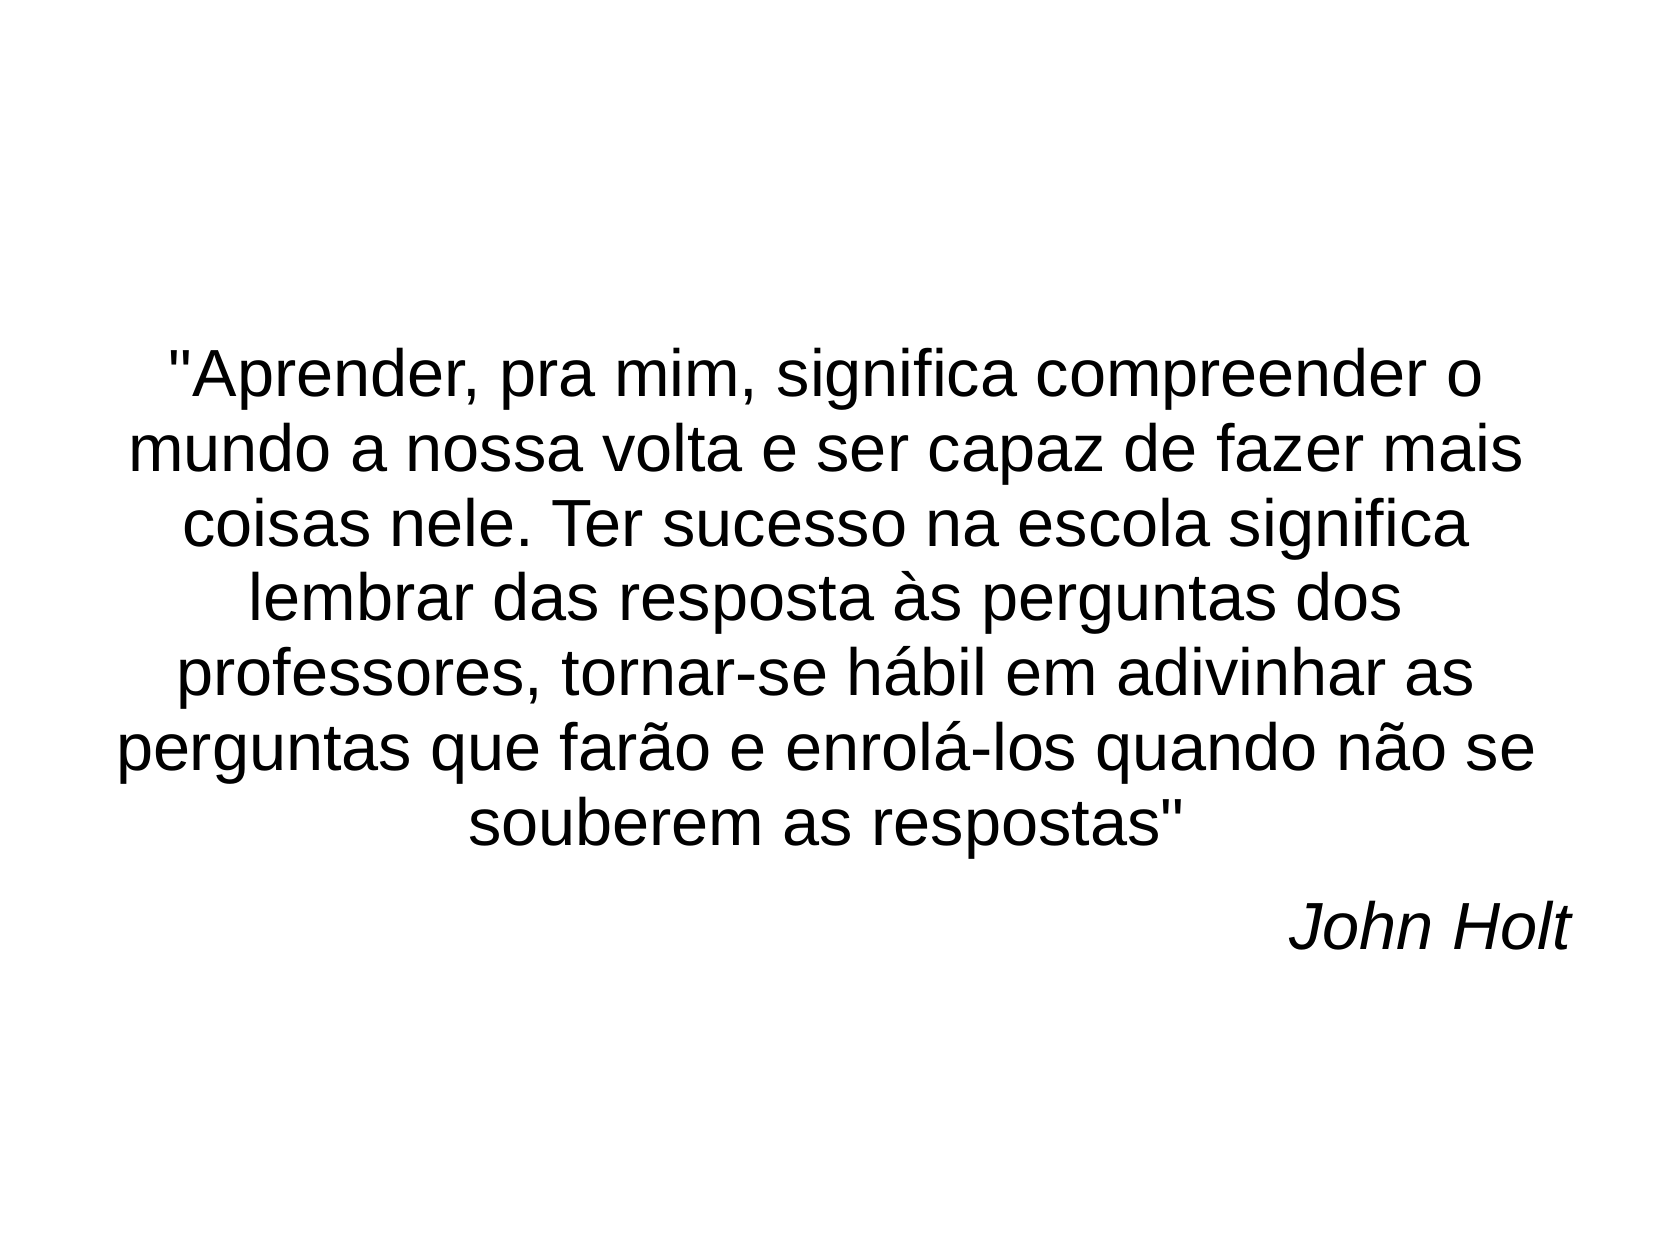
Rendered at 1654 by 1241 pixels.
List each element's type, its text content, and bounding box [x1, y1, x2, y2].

subtitle "Aprender, pra mim, significa compreender o mundo a nossa volta e ser capaz de fazer mais coisas nele. Ter sucesso na escola significa lembrar das resposta às perguntas dos professores, tornar-se hábil em adivinhar as perguntas que farão e enrolá-los quando não se souberem as respostas" John Holt [82, 290, 1571, 1010]
